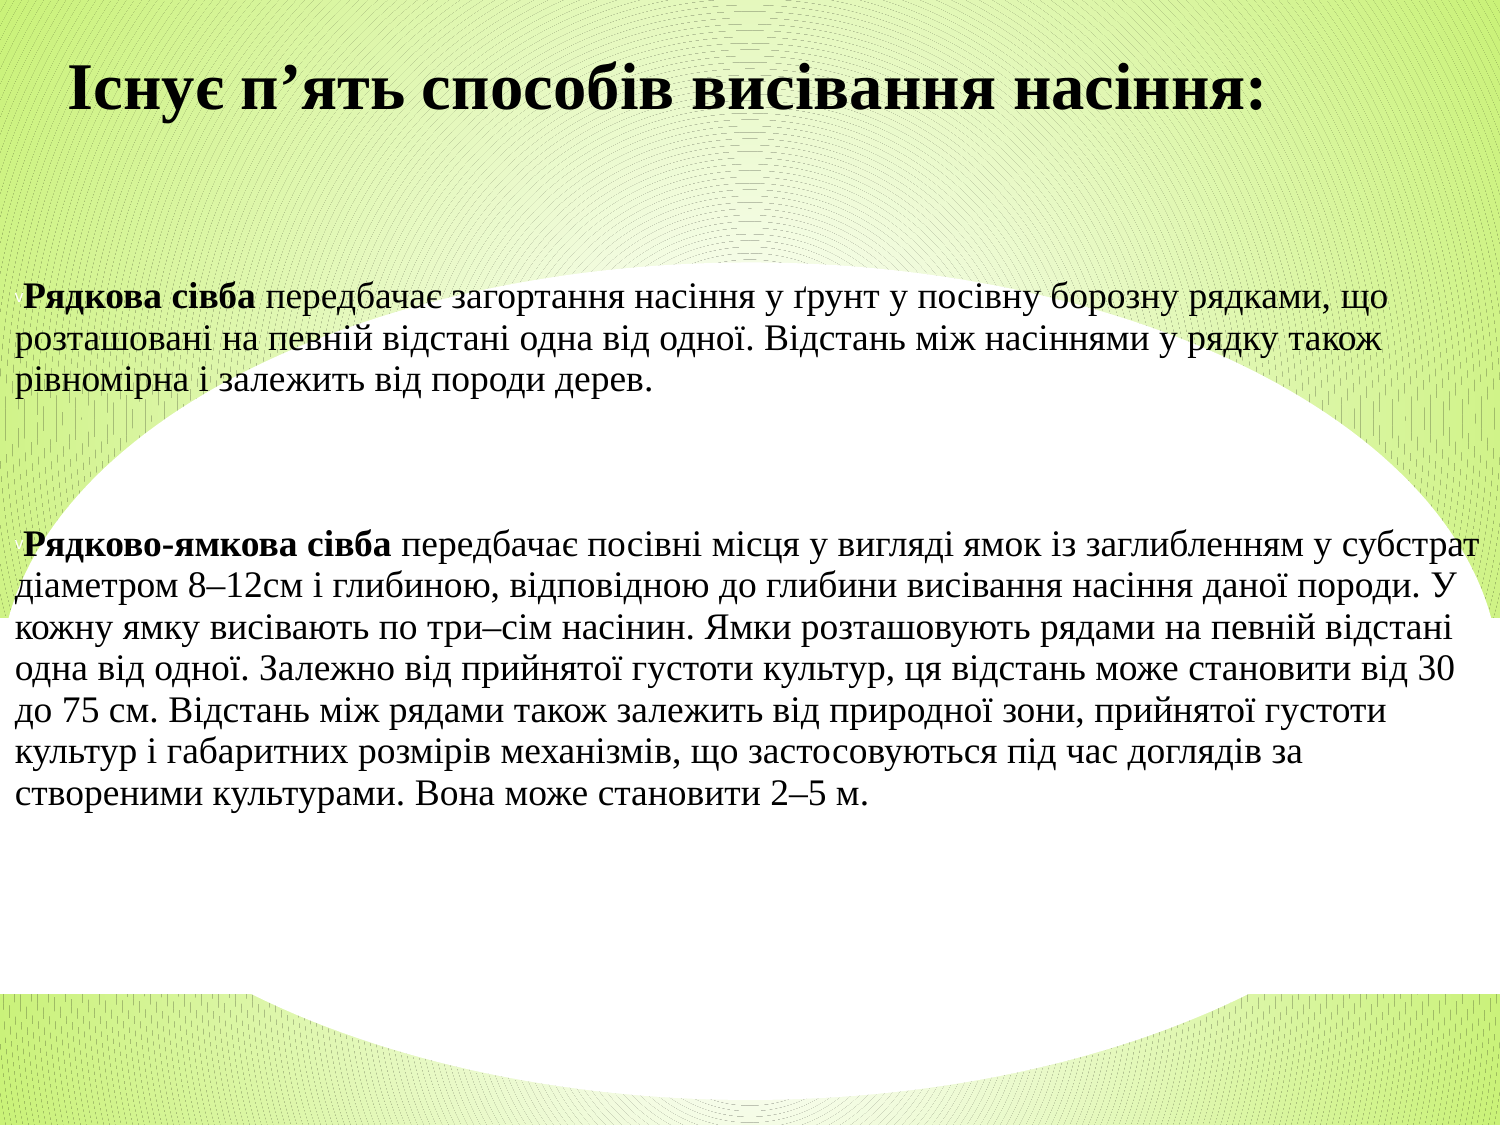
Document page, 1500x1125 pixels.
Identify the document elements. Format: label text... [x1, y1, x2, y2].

text_box Існує п’ять способів висівання насіння: [53, 42, 1365, 132]
text_box Рядкова сівба передбачає загортання насіння у ґрунт у посівну борозну рядками, що розташовані на певній відстані одна від одної. Відстань між насіннями у рядку також рівномірна і залежить від породи дерев. [0, 267, 1500, 408]
text_box Рядково-ямкова сівба передбачає посівні місця у вигляді ямок із заглибленням у субстрат діаметром 8–12см і глибиною, відповідною до глибини висівання насіння даної породи. У кожну ямку висівають по три–сім насінин. Ямки розташовують рядами на певній відстані одна від одної. Залежно від прийнятої густоти культур, ця відстань може становити від 30 до 75 см. Відстань між рядами також залежить від природної зони, прийнятої густоти культур і габаритних розмірів механізмів, що застосовуються під час доглядів за створеними культурами. Вона може становити 2–5 м. [0, 515, 1500, 821]
